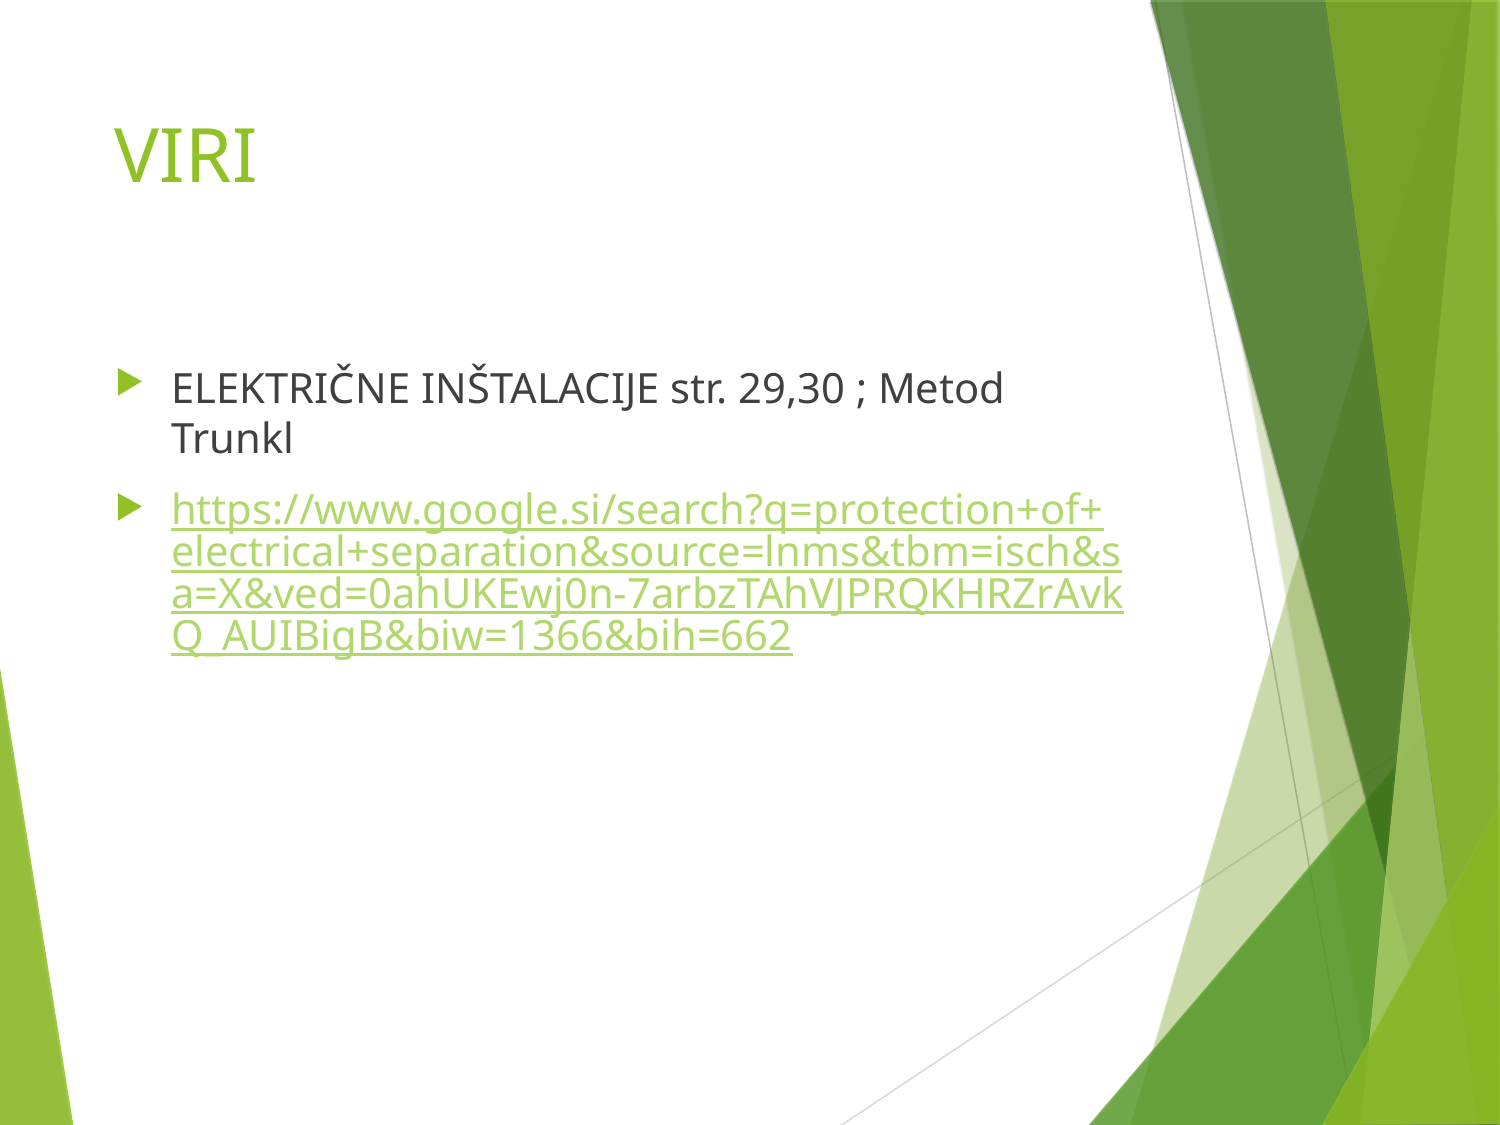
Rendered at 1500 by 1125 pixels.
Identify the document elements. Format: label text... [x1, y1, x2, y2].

list ELEKTRIČNE INŠTALACIJE str. 29,30 ; Metod Trunkl https://www.google.si/search?q=protection+of+electrical+separation&source=lnms&tbm=isch&sa=X&ved=0ahUKEwj0n-7arbzTAhVJPRQKHRZrAvkQ_AUIBigB&biw=1366&bih=662 [99, 354, 1142, 992]
title VIRI [99, 99, 1142, 317]
